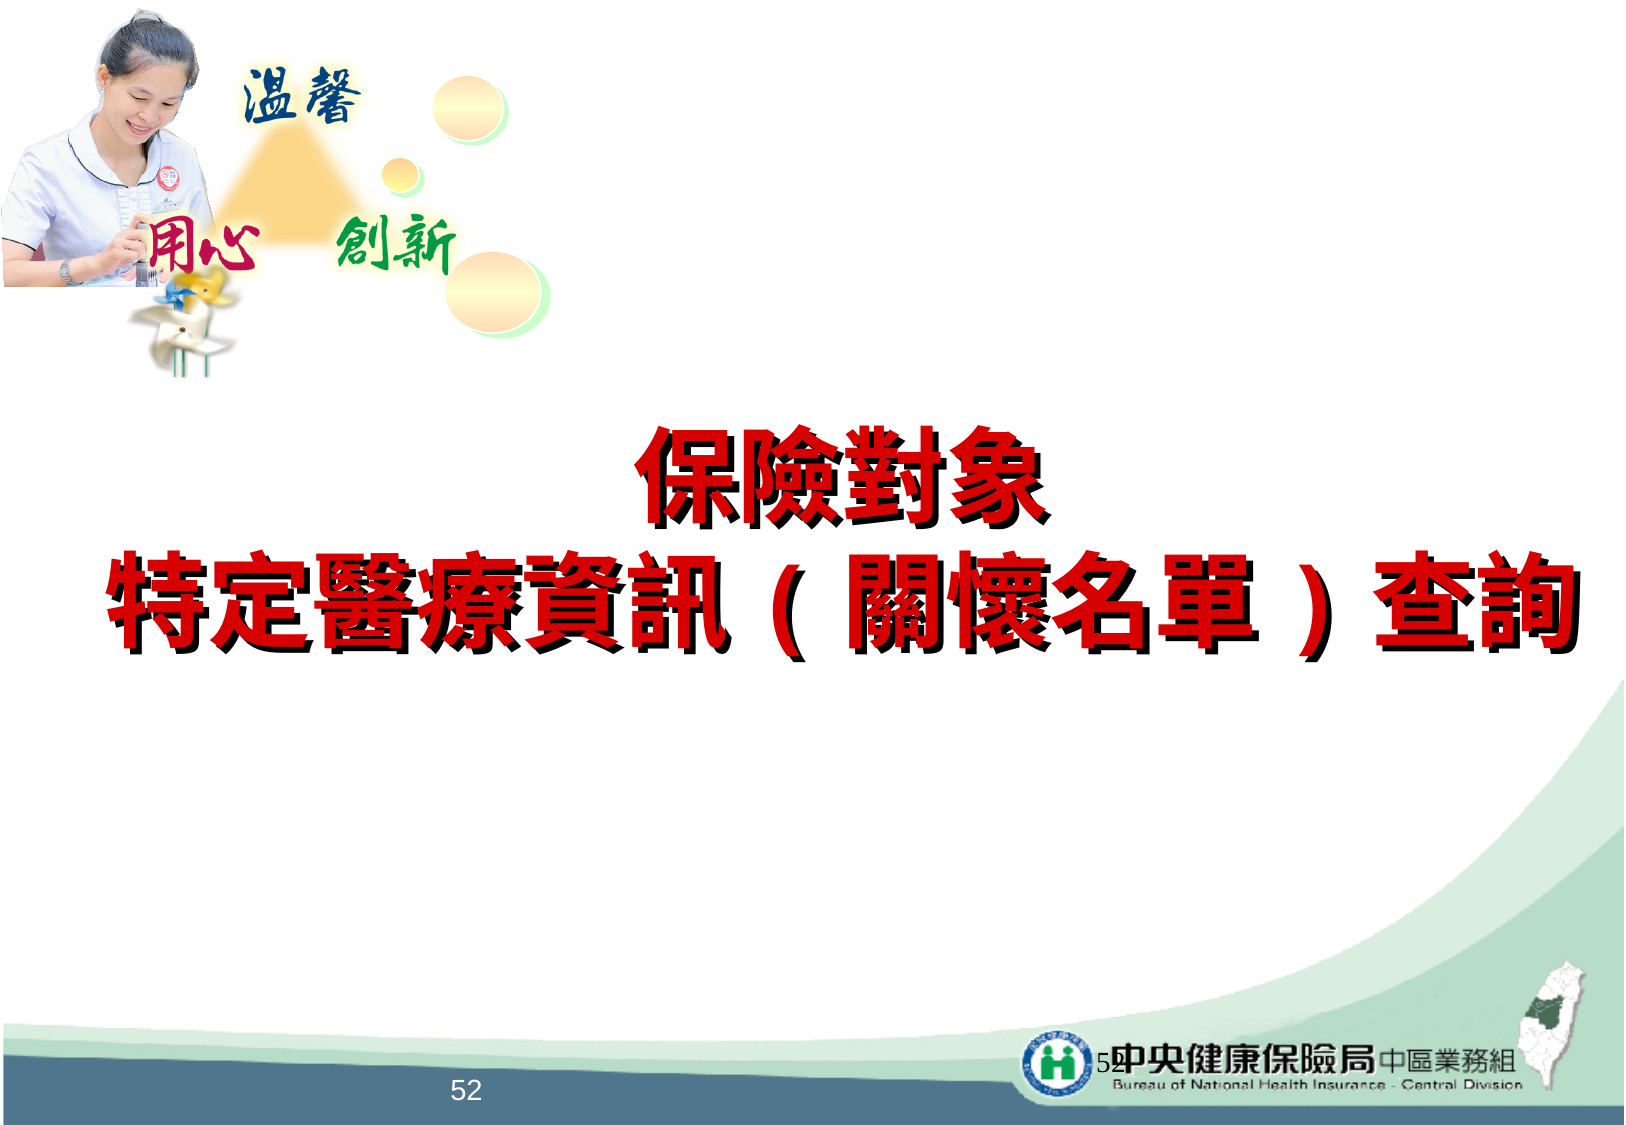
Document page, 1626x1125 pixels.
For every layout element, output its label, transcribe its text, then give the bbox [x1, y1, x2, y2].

title 保險對象 特定醫療資訊(關懷名單)查詢 [38, 304, 1625, 891]
text_box [435, 1058, 815, 1119]
text_box [1081, 1023, 1596, 1099]
